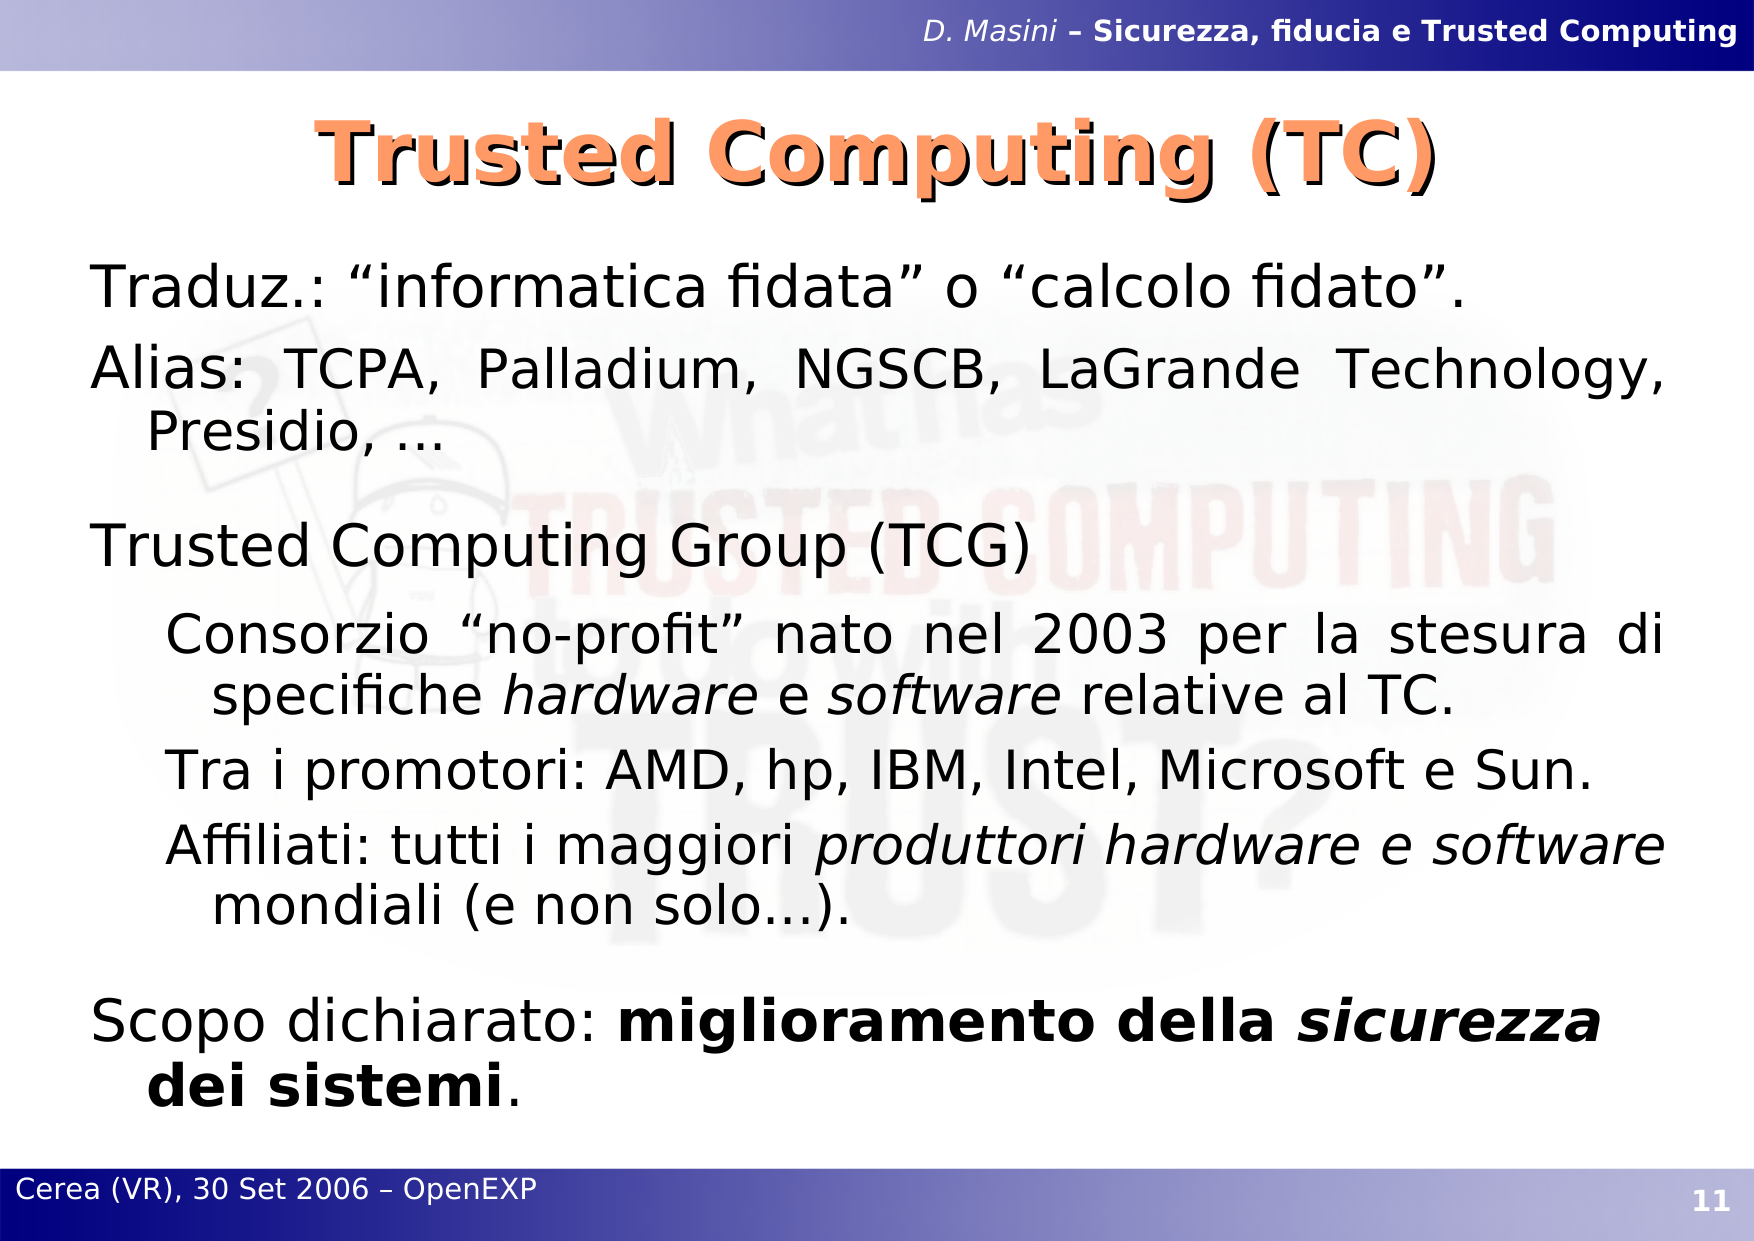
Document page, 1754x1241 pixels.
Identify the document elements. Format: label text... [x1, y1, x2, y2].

text_box <numero> [1641, 1185, 1732, 1223]
list Traduz.: “informatica fidata” o “calcolo fidato”. Alias: TCPA, Palladium, NGSCB, LaGrande Technology, Presidio, ... Trusted Computing Group (TCG) Consorzio “no-profit” nato nel 2003 per la stesura di specifiche hardware e software relative al TC. Tra i promotori: AMD, hp, IBM, Intel, Microsoft e Sun. Affiliati: tutti i maggiori produttori hardware e software mondiali (e non solo...). Scopo dichiarato: miglioramento della sicurezza dei sistemi. [90, 255, 1669, 1123]
title Trusted Computing (TC) [87, 49, 1667, 257]
text_box Cerea (VR), 30 Set 2006 – OpenEXP [0, 1175, 1314, 1234]
text_box D. Masini – Sicurezza, fiducia e Trusted Computing [602, 7, 1754, 63]
picture [0, 0, 1754, 1241]
